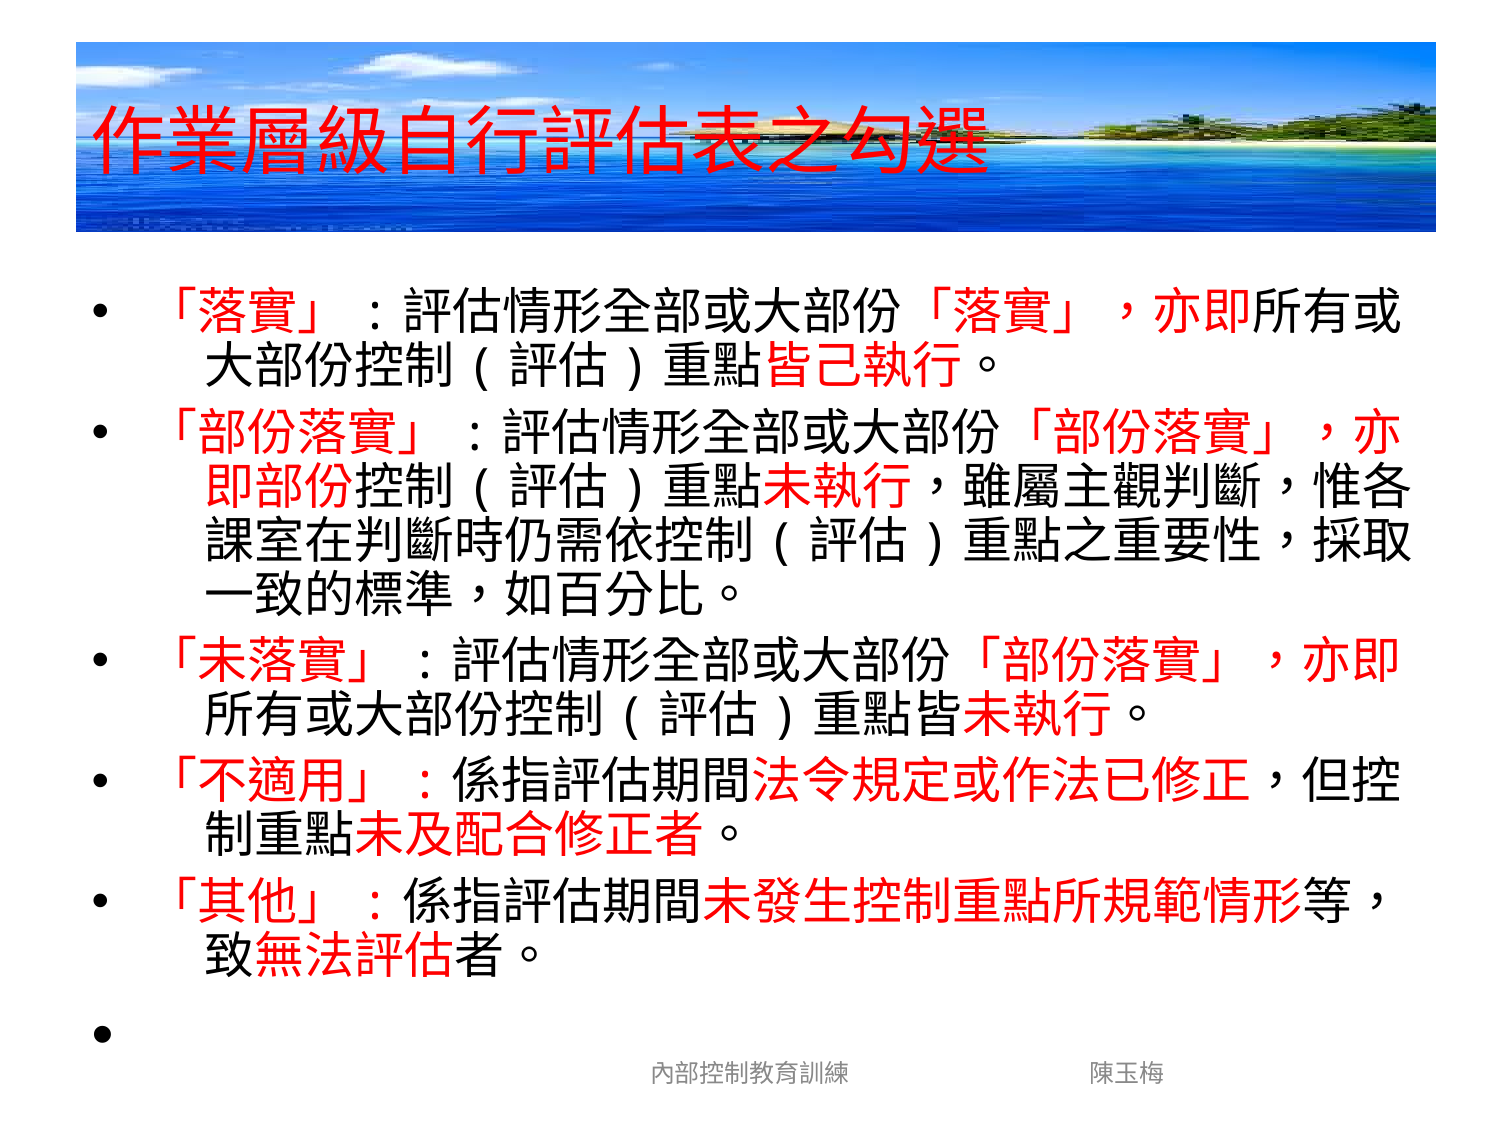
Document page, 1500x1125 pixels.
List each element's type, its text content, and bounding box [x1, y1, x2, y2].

title 作業層級自行評估表之勾選 [75, 45, 1426, 233]
text_box 陳玉梅 [1074, 1042, 1426, 1103]
text_box 內部控制教育訓練 [512, 1042, 988, 1103]
list 「落實」:評估情形全部或大部份「落實」，亦即所有或大部份控制(評估)重點皆己執行。 「部份落實」:評估情形全部或大部份「部份落實」，亦即部份控制(評估)重點未執行，雖屬主觀判斷，惟各課室在判斷時仍需依控制(評估)重點之重要性，採取一致的標準，如百分比。 「未落實」:評估情形全部或大部份「部份落實」，亦即所有或大部份控制(評估)重點皆未執行。 「不適用」:係指評估期間法令規定或作法已修正，但控制重點未及配合修正者。 「其他」:係指評估期間未發生控制重點所規範情形等，致無法評估者。 [76, 278, 1436, 1000]
